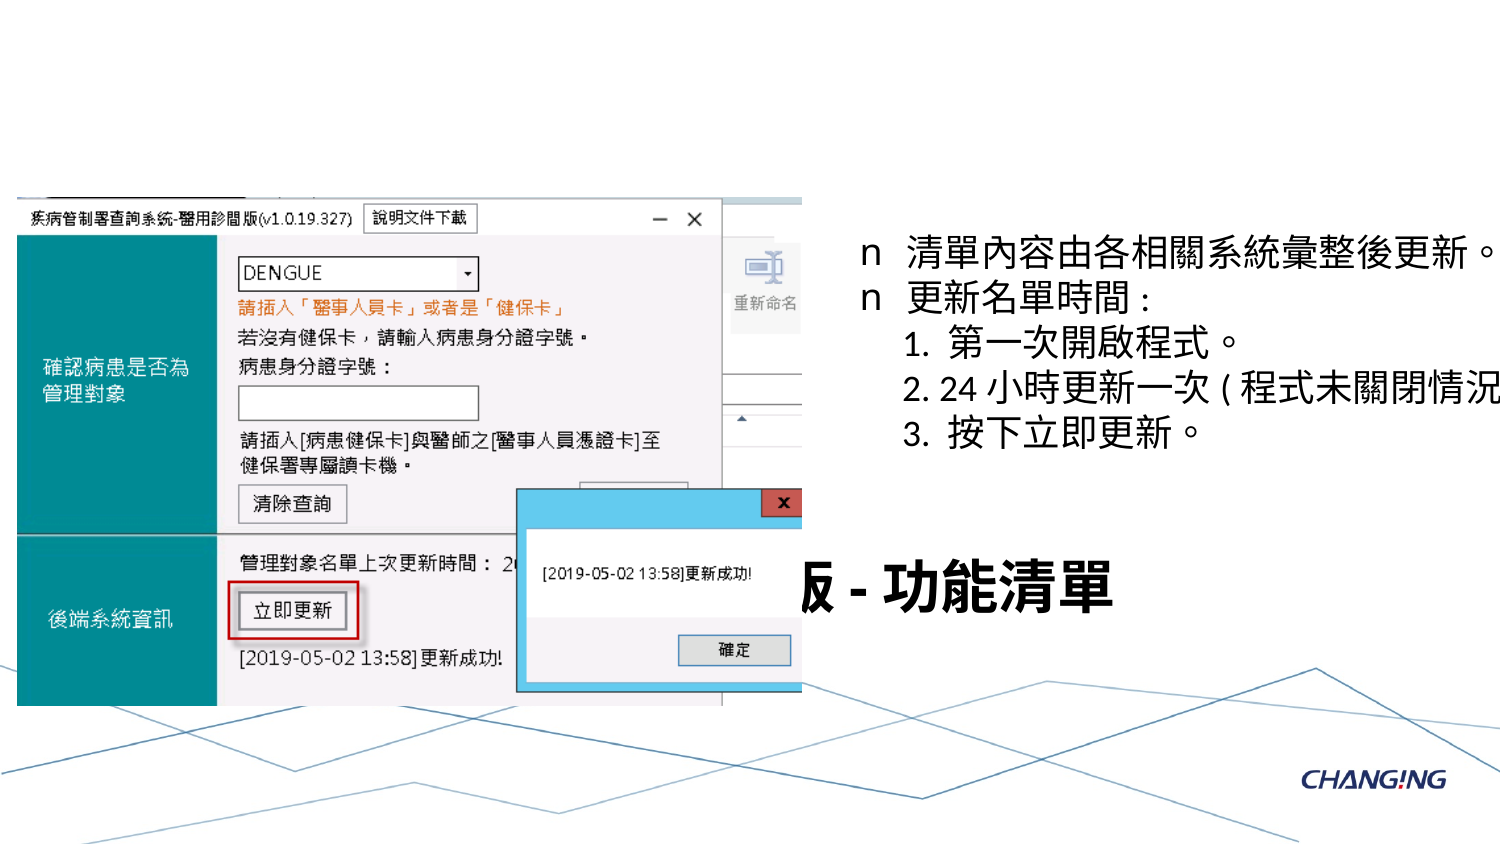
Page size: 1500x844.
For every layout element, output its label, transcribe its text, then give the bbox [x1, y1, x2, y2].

picture [0, 0, 1500, 844]
title CDC勾稽查詢模組-診所版-功能清單 [118, 542, 1394, 710]
text_box 清單內容由各相關系統彙整後更新。 更新名單時間: 1. 第一次開啟程式。 2. 24小時更新一次(程式未關閉情況)。 3. 按下立即更新。 [844, 221, 1500, 464]
